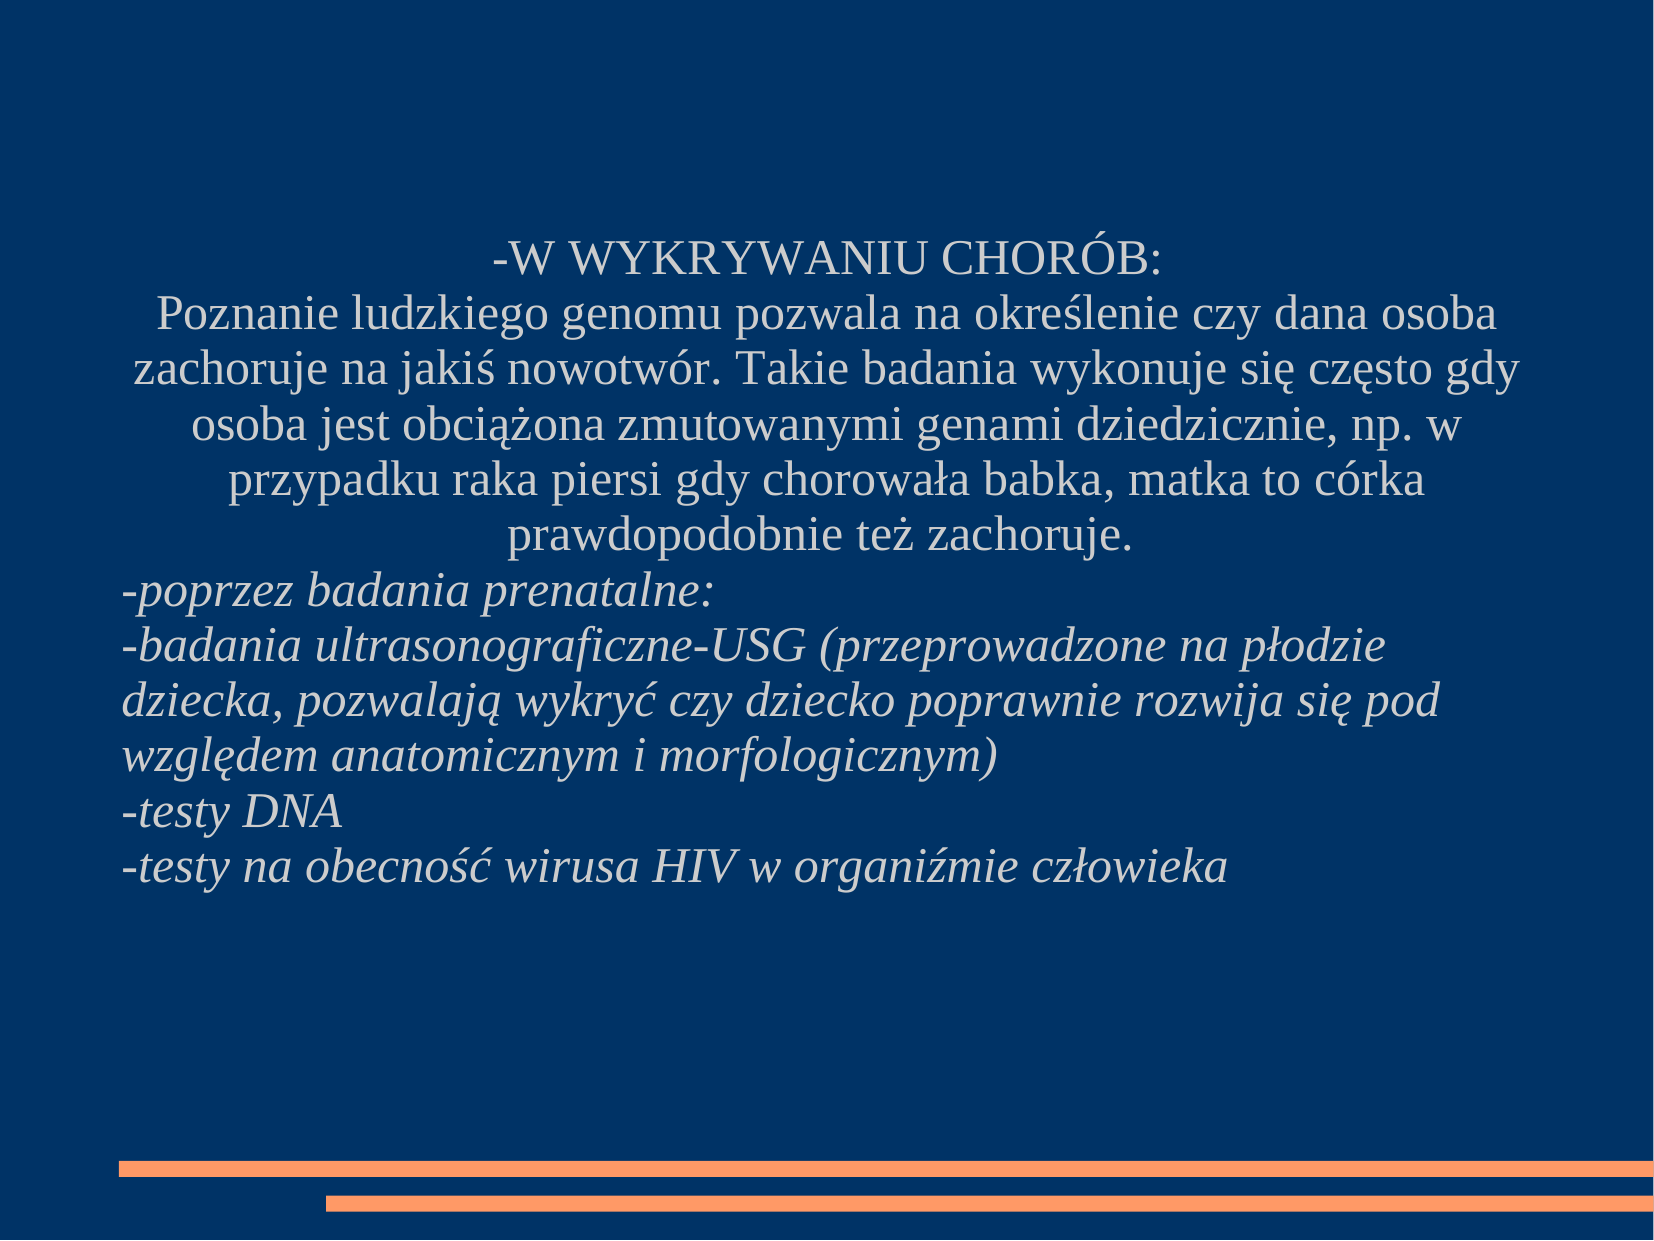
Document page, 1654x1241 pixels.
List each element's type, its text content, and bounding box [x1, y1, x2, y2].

subtitle -W WYKRYWANIU CHORÓB: Poznanie ludzkiego genomu pozwala na określenie czy dana osoba zachoruje na jakiś nowotwór. Takie badania wykonuje się często gdy osoba jest obciążona zmutowanymi genami dziedzicznie, np. w przypadku raka piersi gdy chorowała babka, matka to córka prawdopodobnie też zachoruje. -poprzez badania prenatalne: -badania ultrasonograficzne-USG (przeprowadzone na płodzie dziecka, pozwalają wykryć czy dziecko poprawnie rozwija się pod względem anatomicznym i morfologicznym) -testy DNA -testy na obecność wirusa HIV w organiźmie człowieka [121, 46, 1534, 1132]
